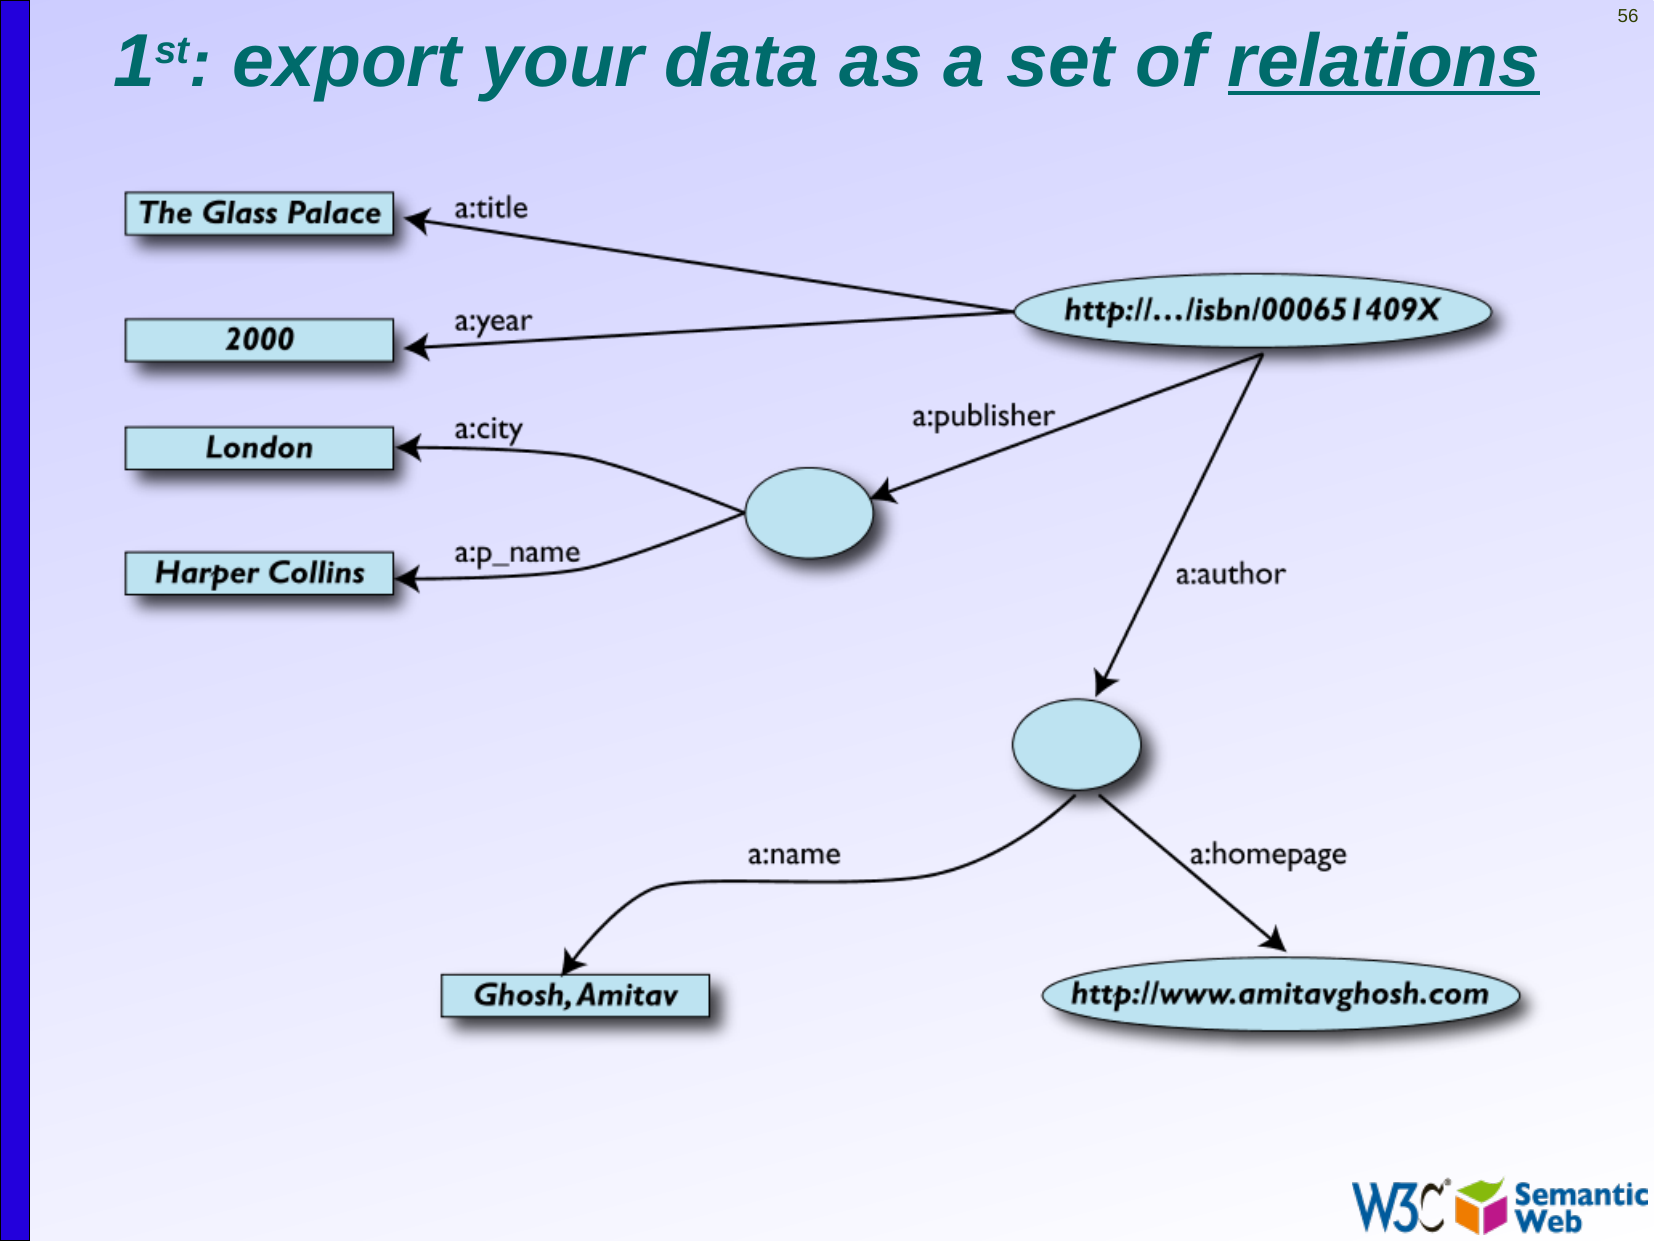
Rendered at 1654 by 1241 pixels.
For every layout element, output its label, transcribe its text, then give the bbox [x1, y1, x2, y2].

picture [1352, 1175, 1648, 1235]
title 1st: export your data as a set of relations [0, 0, 1654, 119]
picture [112, 177, 1556, 1069]
